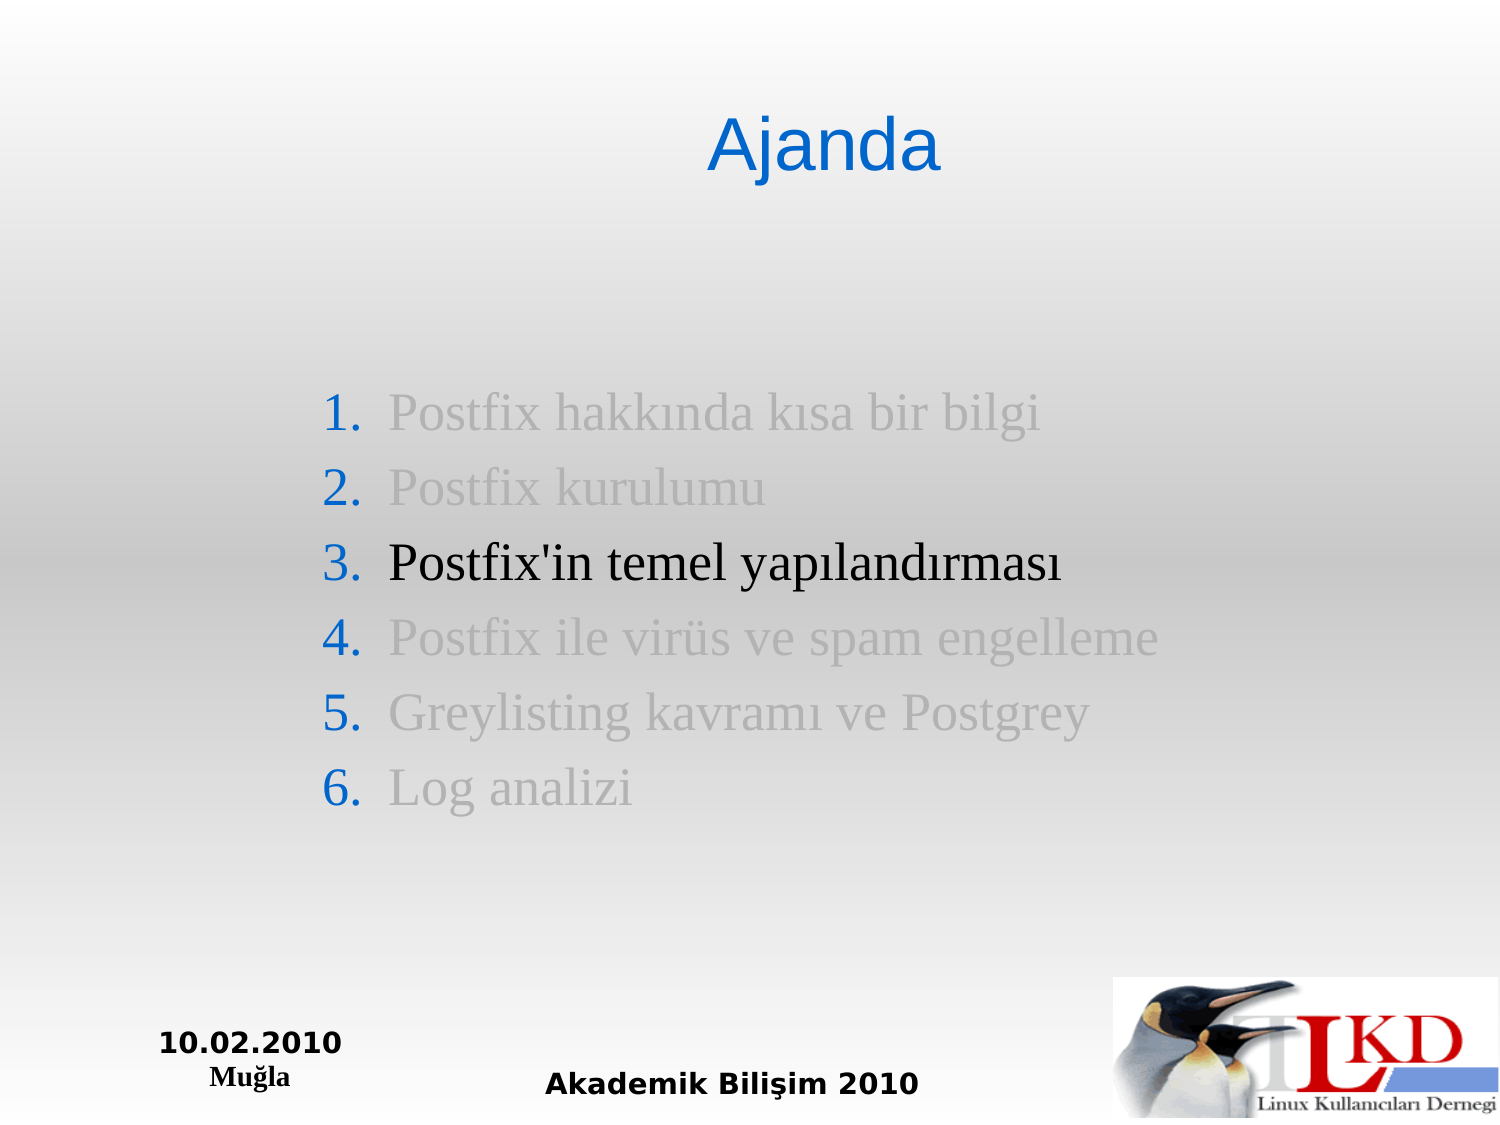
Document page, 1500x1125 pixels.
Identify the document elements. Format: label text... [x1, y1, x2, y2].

title Ajanda [224, 49, 1425, 238]
picture [1113, 977, 1499, 1118]
subtitle Postfix hakkında kısa bir bilgi Postfix kurulumu Postfix'in temel yapılandırması Postfix ile virüs ve spam engelleme Greylisting kavramı ve Postgrey Log analizi [224, 299, 1425, 975]
